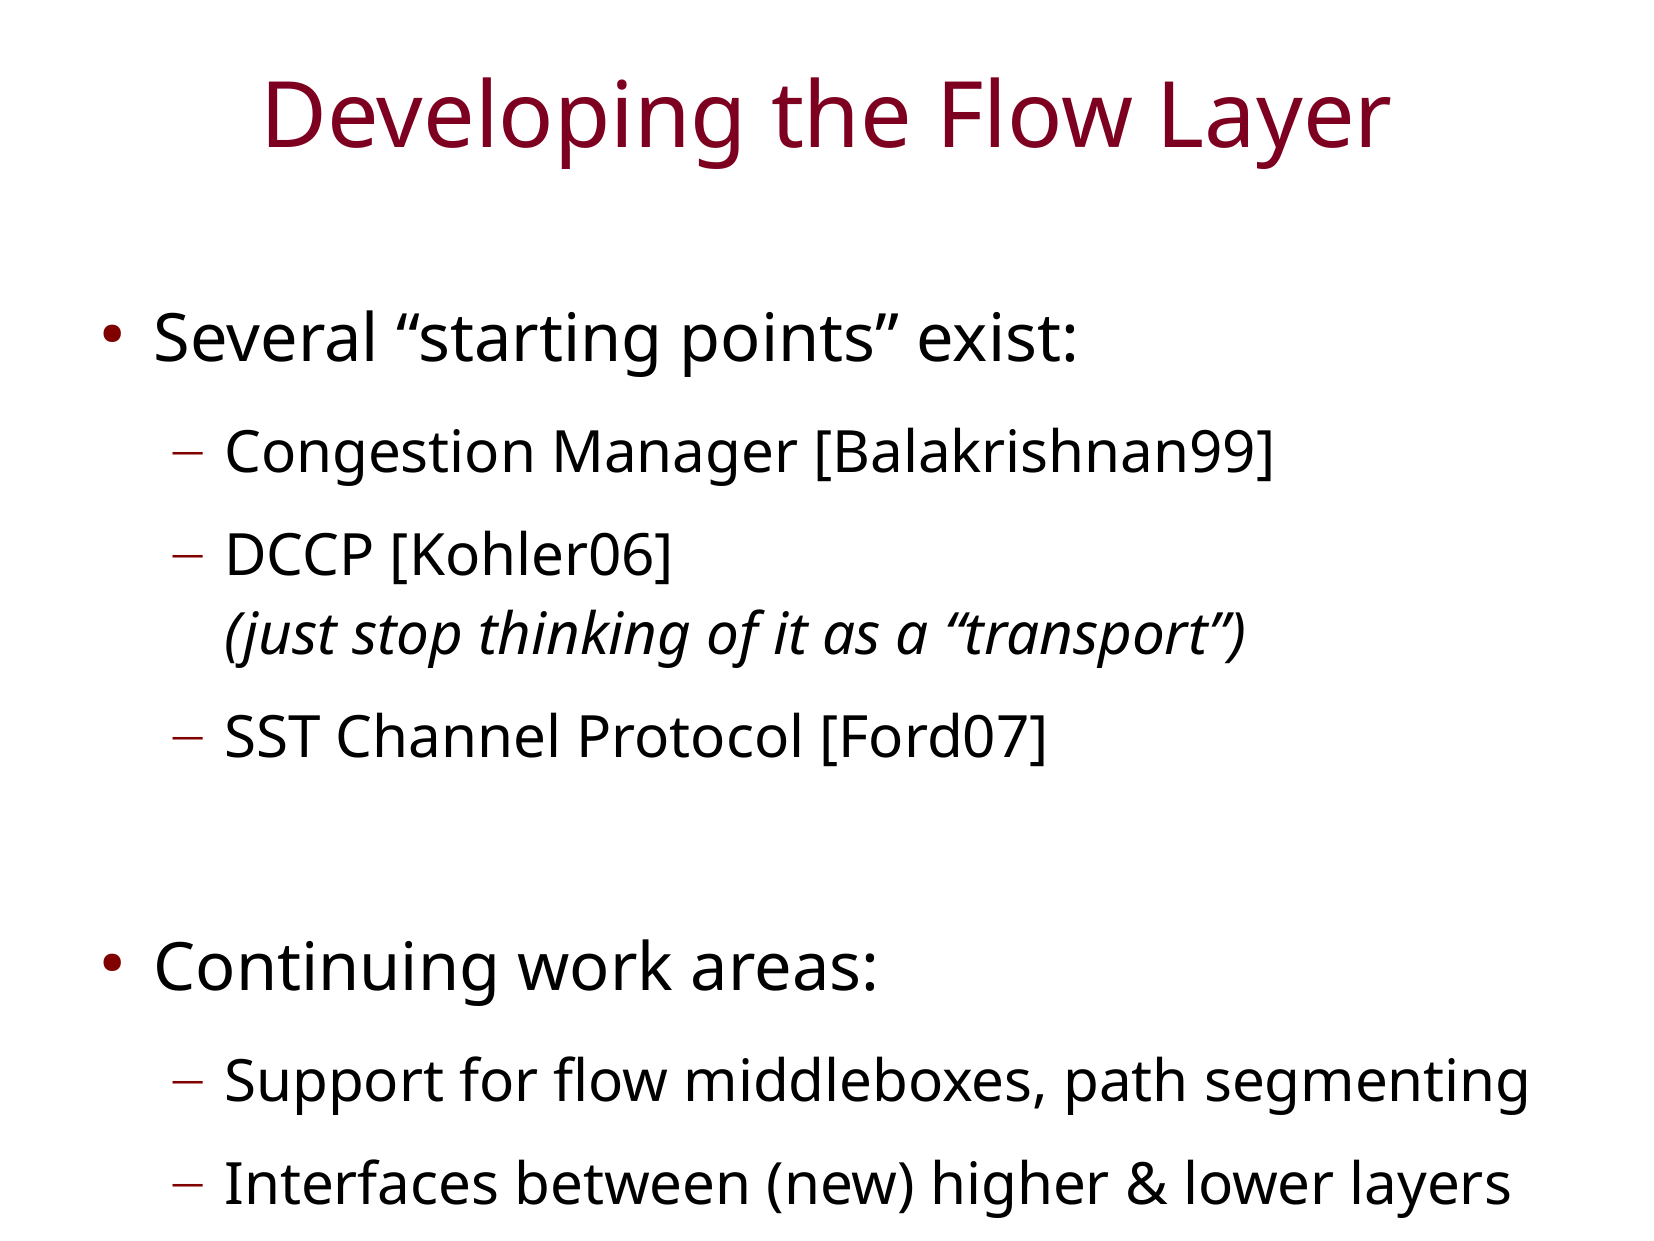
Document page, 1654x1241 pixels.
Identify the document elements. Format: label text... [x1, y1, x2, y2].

title Developing the Flow Layer [82, 8, 1571, 216]
list Several “starting points” exist: Congestion Manager [Balakrishnan99] DCCP [Kohler06] (just stop thinking of it as a “transport”) SST Channel Protocol [Ford07] Continuing work areas: Support for flow middleboxes, path segmenting Interfaces between (new) higher & lower layers [82, 290, 1571, 1105]
